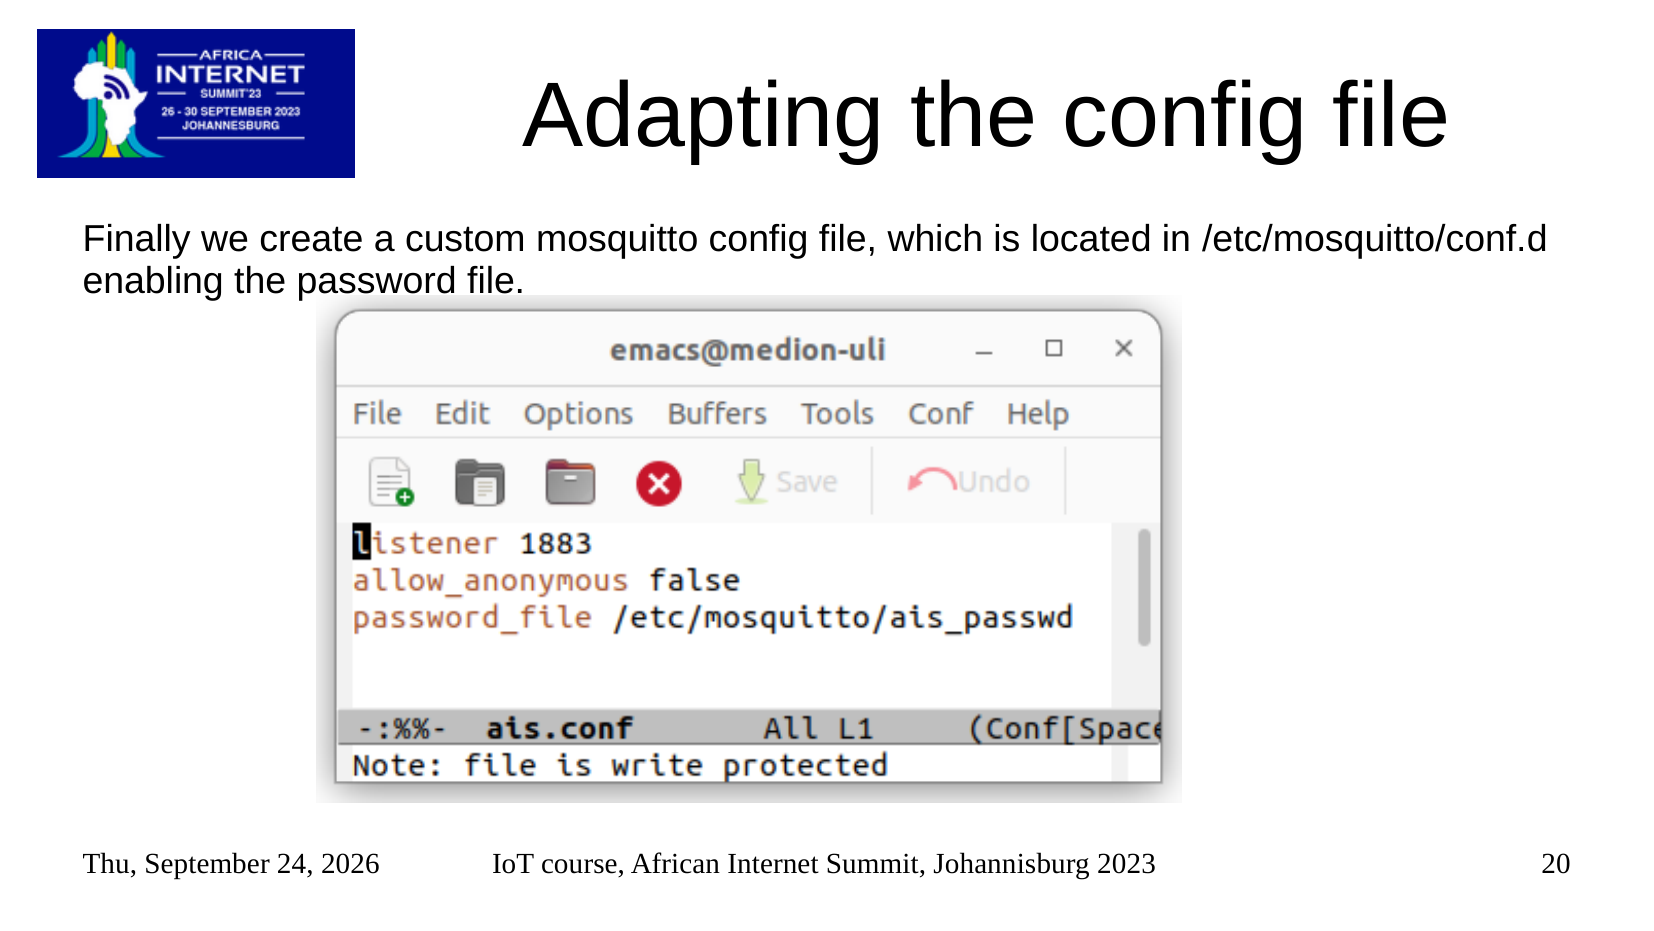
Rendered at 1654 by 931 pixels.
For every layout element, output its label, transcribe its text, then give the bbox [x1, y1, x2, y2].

title Adapting the config file [403, 37, 1571, 193]
picture [37, 29, 355, 178]
picture [316, 295, 1182, 803]
list Finally we create a custom mosquitto config file, which is located in /etc/mosquitto/conf.d enabling the password file. [82, 217, 1571, 758]
